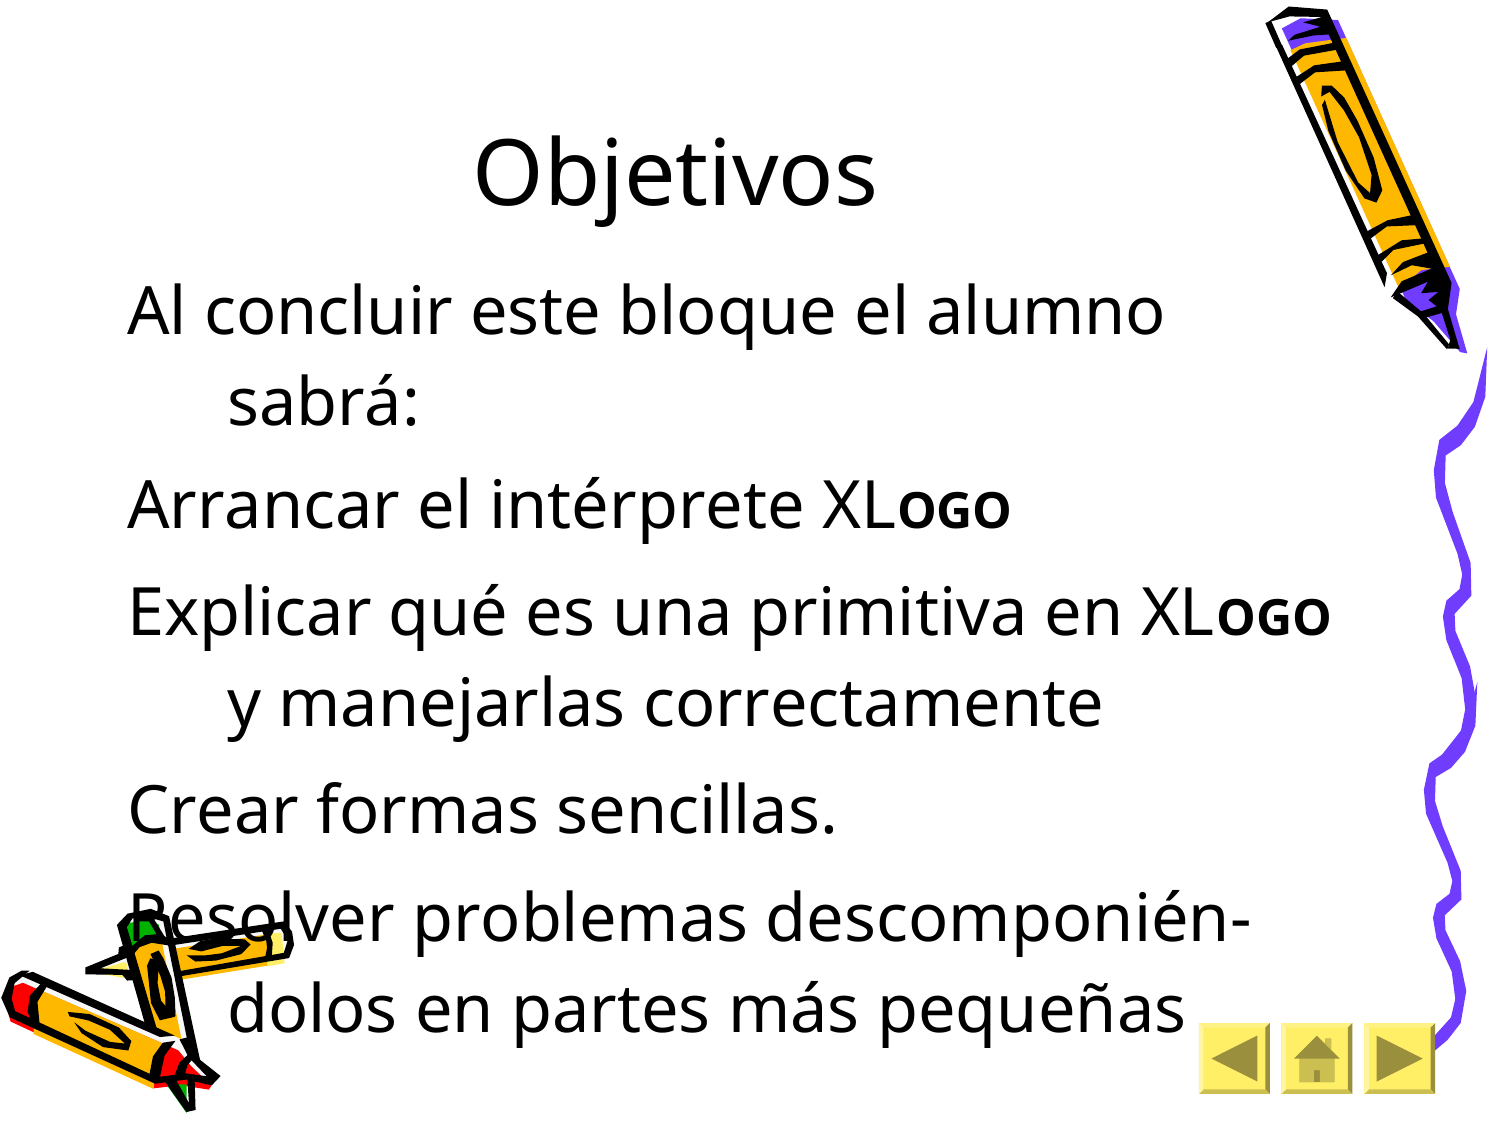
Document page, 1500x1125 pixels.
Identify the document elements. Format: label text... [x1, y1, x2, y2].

list Al concluir este bloque el alumno sabrá: Arrancar el intérprete XLOGO Explicar qué es una primitiva en XLOGO y manejarlas correctamente Crear formas sencillas. Resolver problemas descomponién-dolos en partes más pequeñas [112, 255, 1375, 987]
text_box [1283, 1023, 1353, 1094]
title Objetivos [112, 78, 1240, 241]
text_box [1366, 1023, 1436, 1094]
text_box [1200, 1023, 1270, 1094]
